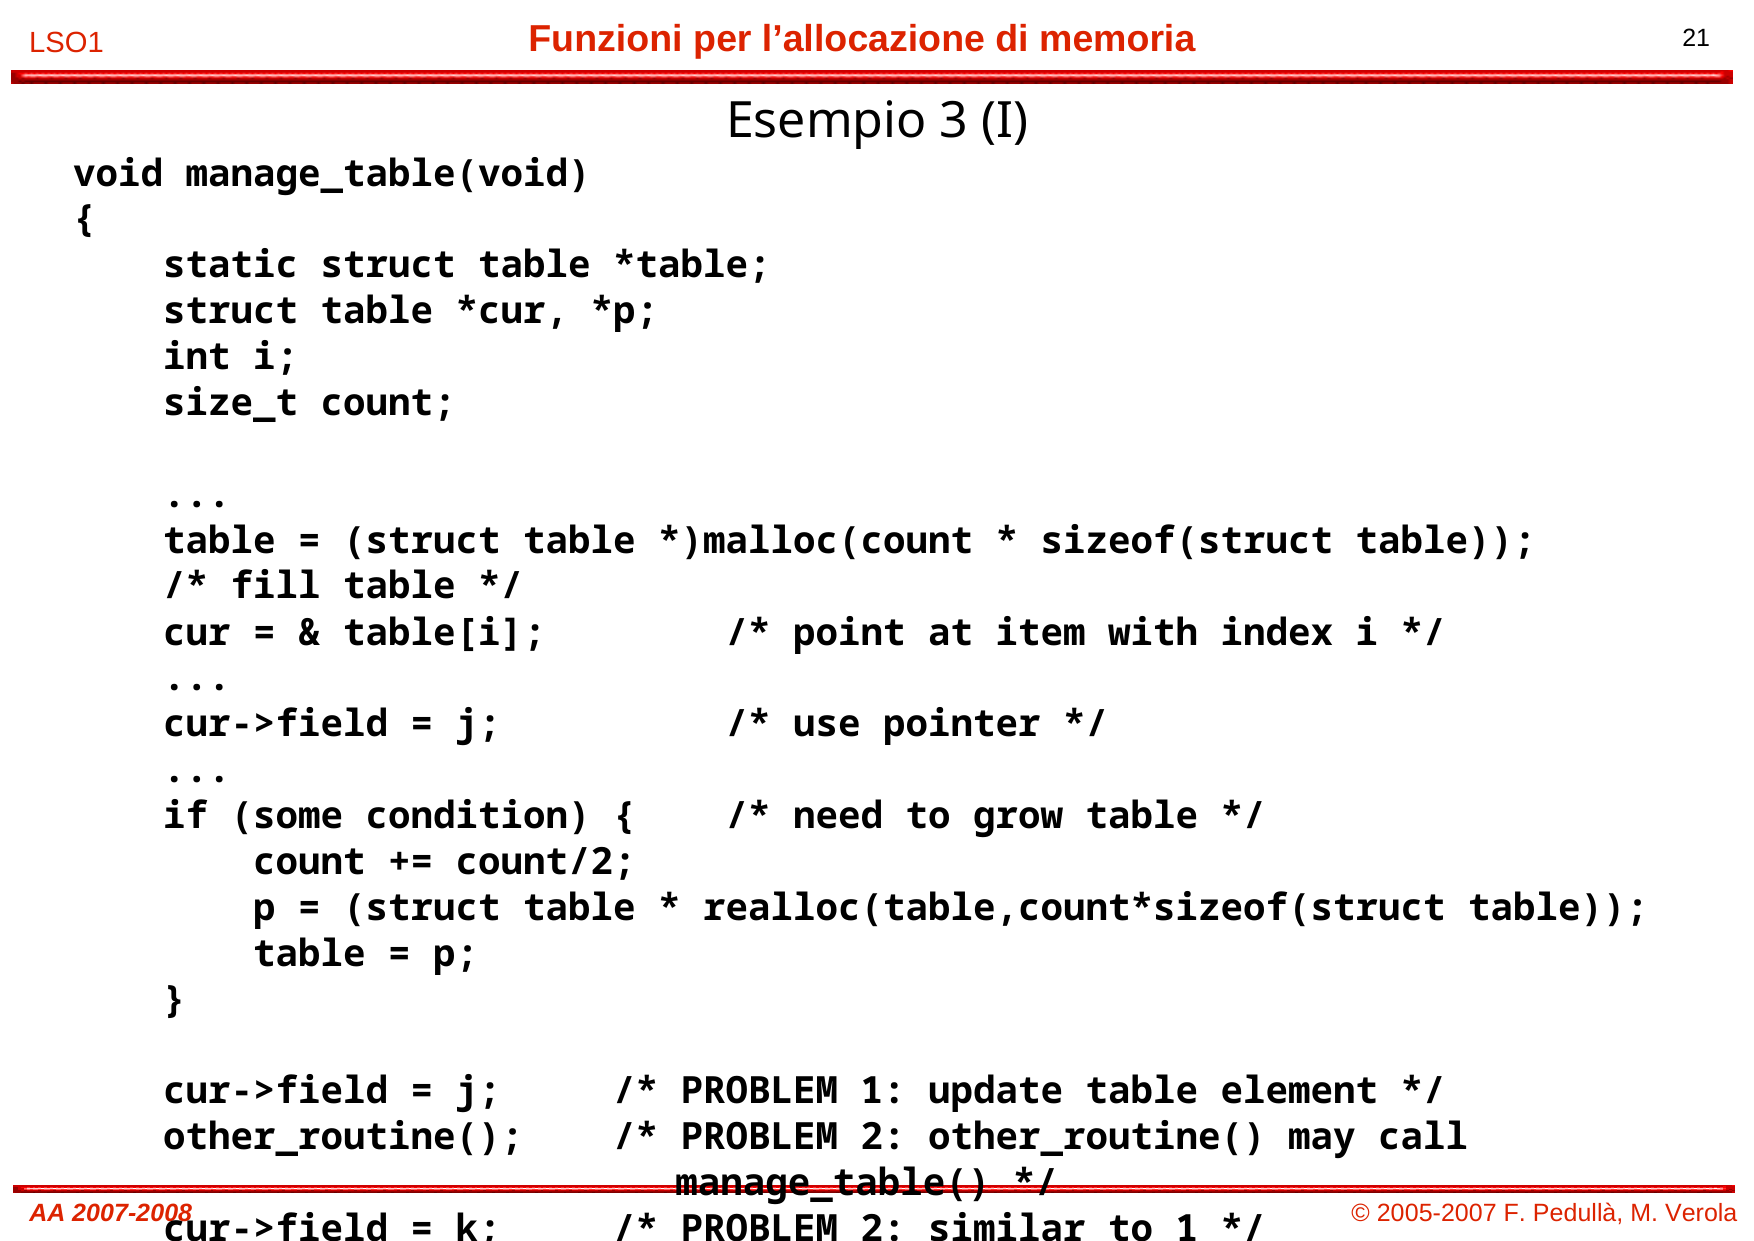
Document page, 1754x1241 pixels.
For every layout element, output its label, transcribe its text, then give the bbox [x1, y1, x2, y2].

picture [11, 70, 1733, 84]
picture [772, 1185, 780, 1191]
title Esempio 3 (I) [412, 72, 1342, 141]
picture [13, 1185, 676, 1193]
picture [704, 1186, 712, 1191]
list void manage_table(void) { static struct table *table; struct table *cur, *p; int i; size_t count; ... table = (struct table *)malloc(count * sizeof(struct table)); /* fill table */ cur = & table[i]; /* point at item with index i */ ... cur->field = j; /* use pointer */ ... if (some condition) { /* need to grow table */ count += count/2; p = (struct table * realloc(table,count*sizeof(struct table)); table = p; } cur->field = j; /* PROBLEM 1: update table element */ other_routine(); /* PROBLEM 2: other_routine() may call manage_table() */ cur->field = k; /* PROBLEM 2: similar to 1 */ ... } [58, 141, 1724, 1168]
picture [717, 1185, 722, 1193]
picture [929, 1185, 953, 1193]
picture [844, 1185, 858, 1193]
picture [794, 1185, 840, 1193]
picture [884, 1185, 892, 1191]
picture [1045, 1185, 1735, 1193]
picture [914, 1185, 927, 1193]
picture [896, 1185, 909, 1193]
picture [957, 1185, 978, 1193]
picture [862, 1186, 870, 1191]
picture [749, 1186, 757, 1191]
picture [785, 1185, 792, 1193]
picture [981, 1185, 1042, 1193]
picture [762, 1185, 769, 1193]
picture [728, 1185, 735, 1193]
